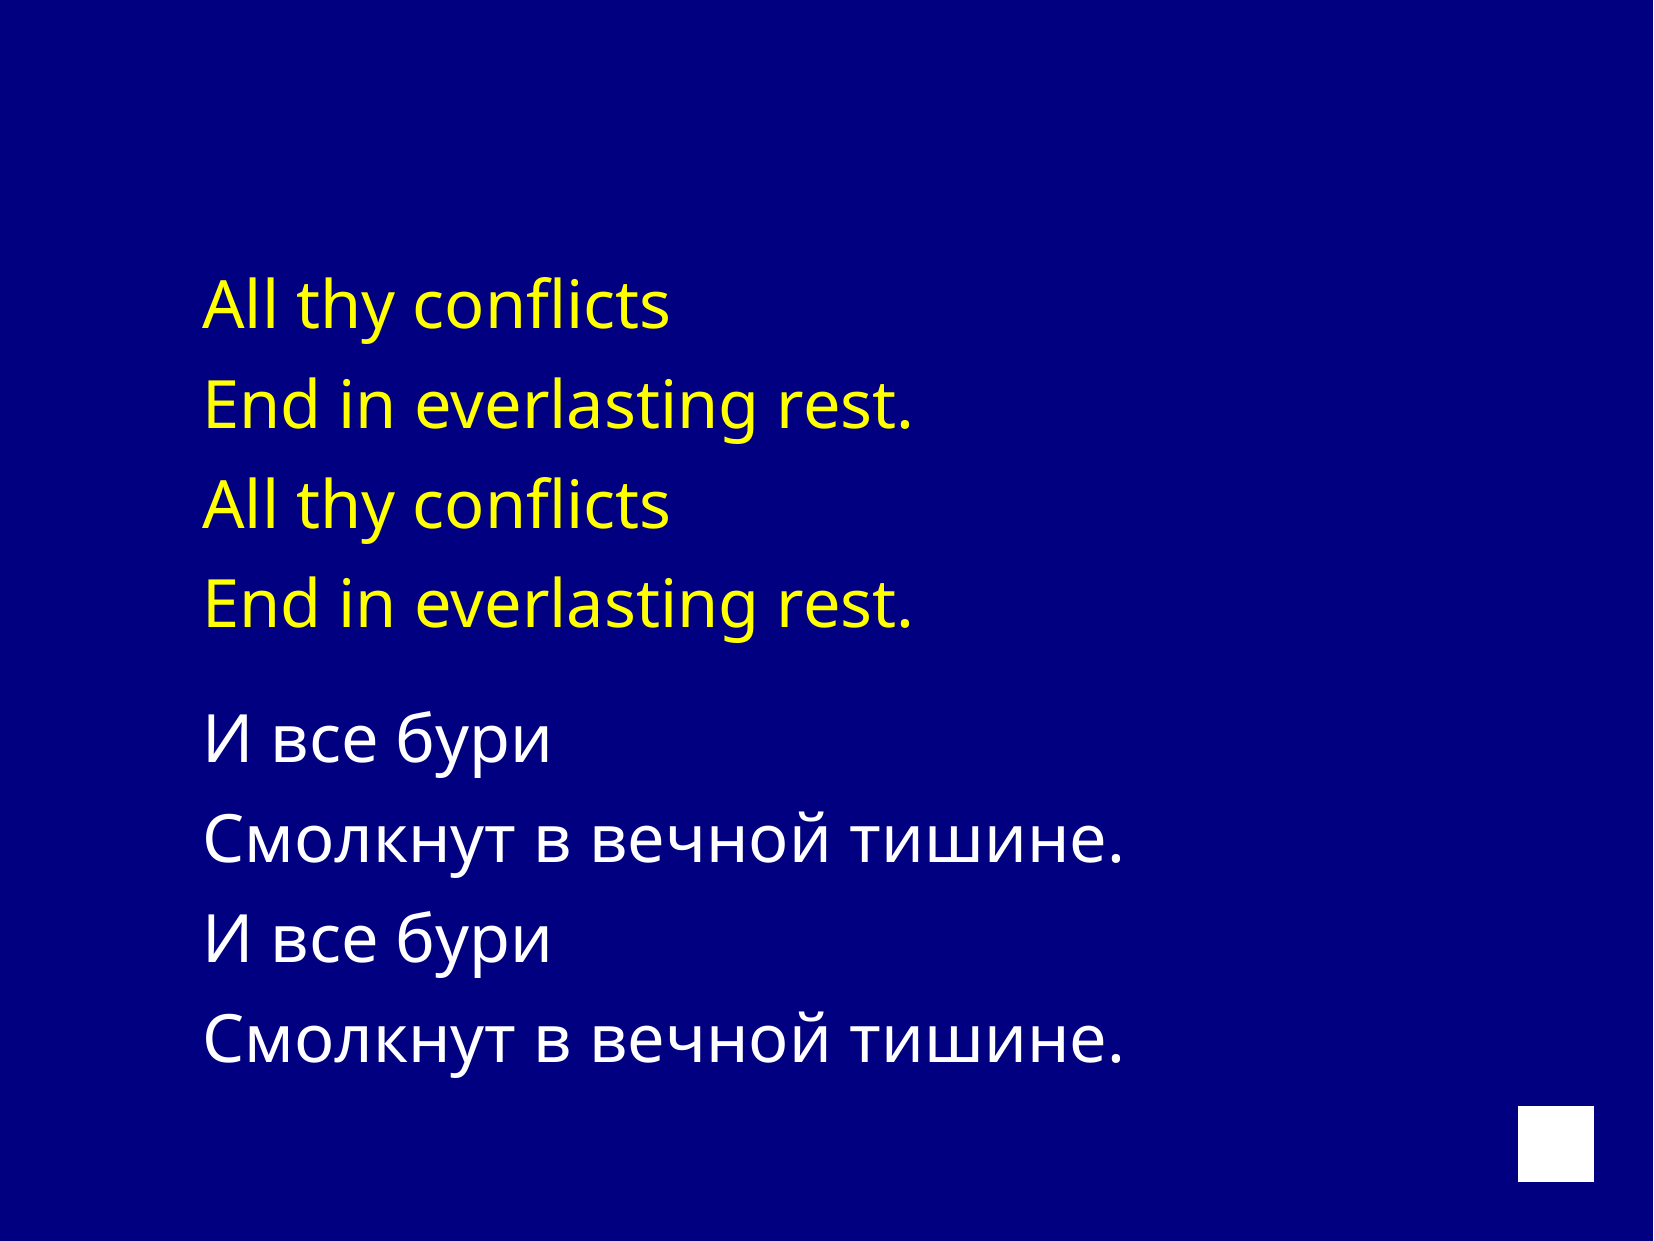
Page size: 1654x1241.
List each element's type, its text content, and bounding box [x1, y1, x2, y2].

text_box All thy conflicts End in everlasting rest. All thy conflicts End in everlasting rest. [75, 150, 1576, 638]
text_box [1518, 1106, 1594, 1182]
text_box И все бури Смолкнут в вечной тишине. И все бури Смолкнут в вечной тишине. [75, 675, 1576, 1163]
